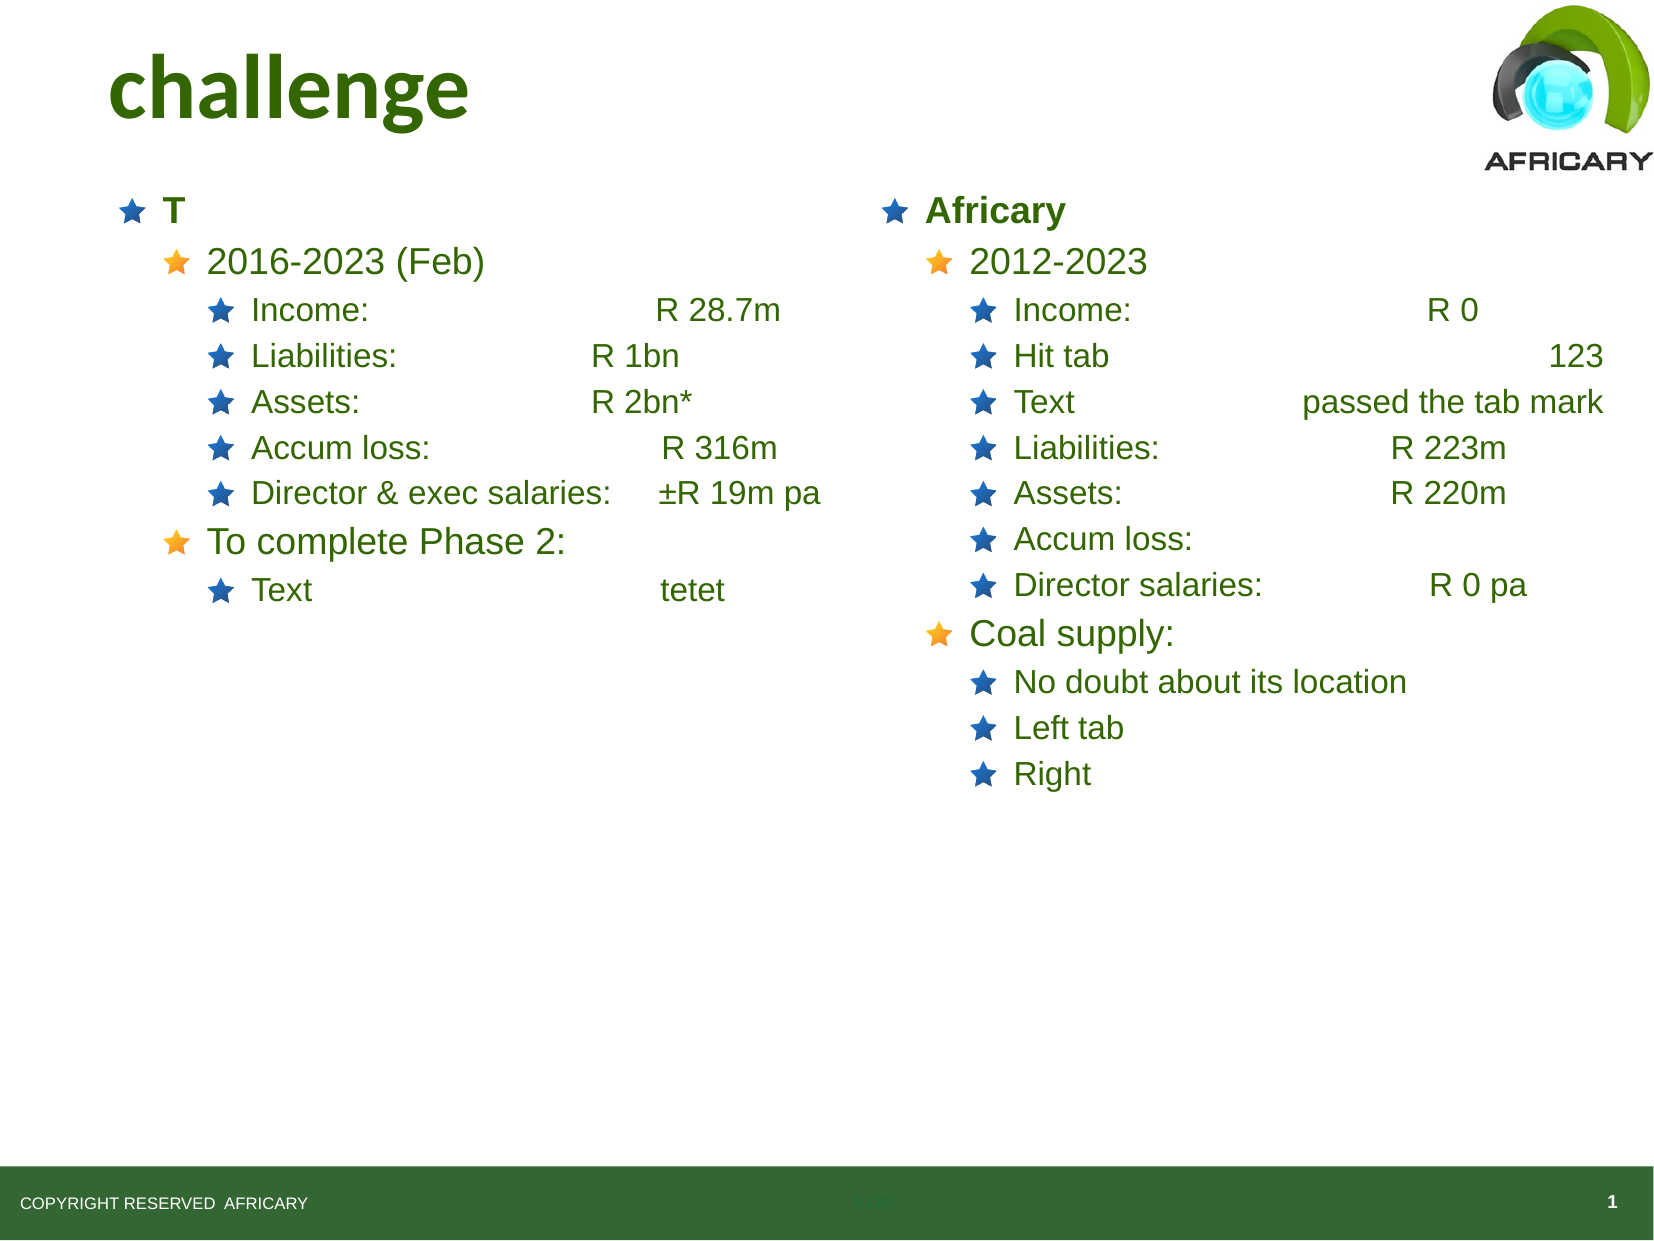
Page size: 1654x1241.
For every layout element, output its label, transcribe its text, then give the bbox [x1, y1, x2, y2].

picture [1481, 3, 1654, 176]
list T 2016-2023 (Feb) Income: R 28.7m Liabilities: R 1bn Assets: R 2bn* Accum loss: R 316m Director & exec salaries: ±R 19m pa To complete Phase 2: Text tetet [118, 189, 845, 871]
title challenge [87, 43, 1444, 148]
list Africary 2012-2023 Income: R 0 Hit tab 123 Text passed the tab mark Liabilities: R 223m Assets: R 220m Accum loss: Director salaries: R 0 pa Coal supply: No doubt about its location Left tab Right [880, 189, 1607, 1044]
